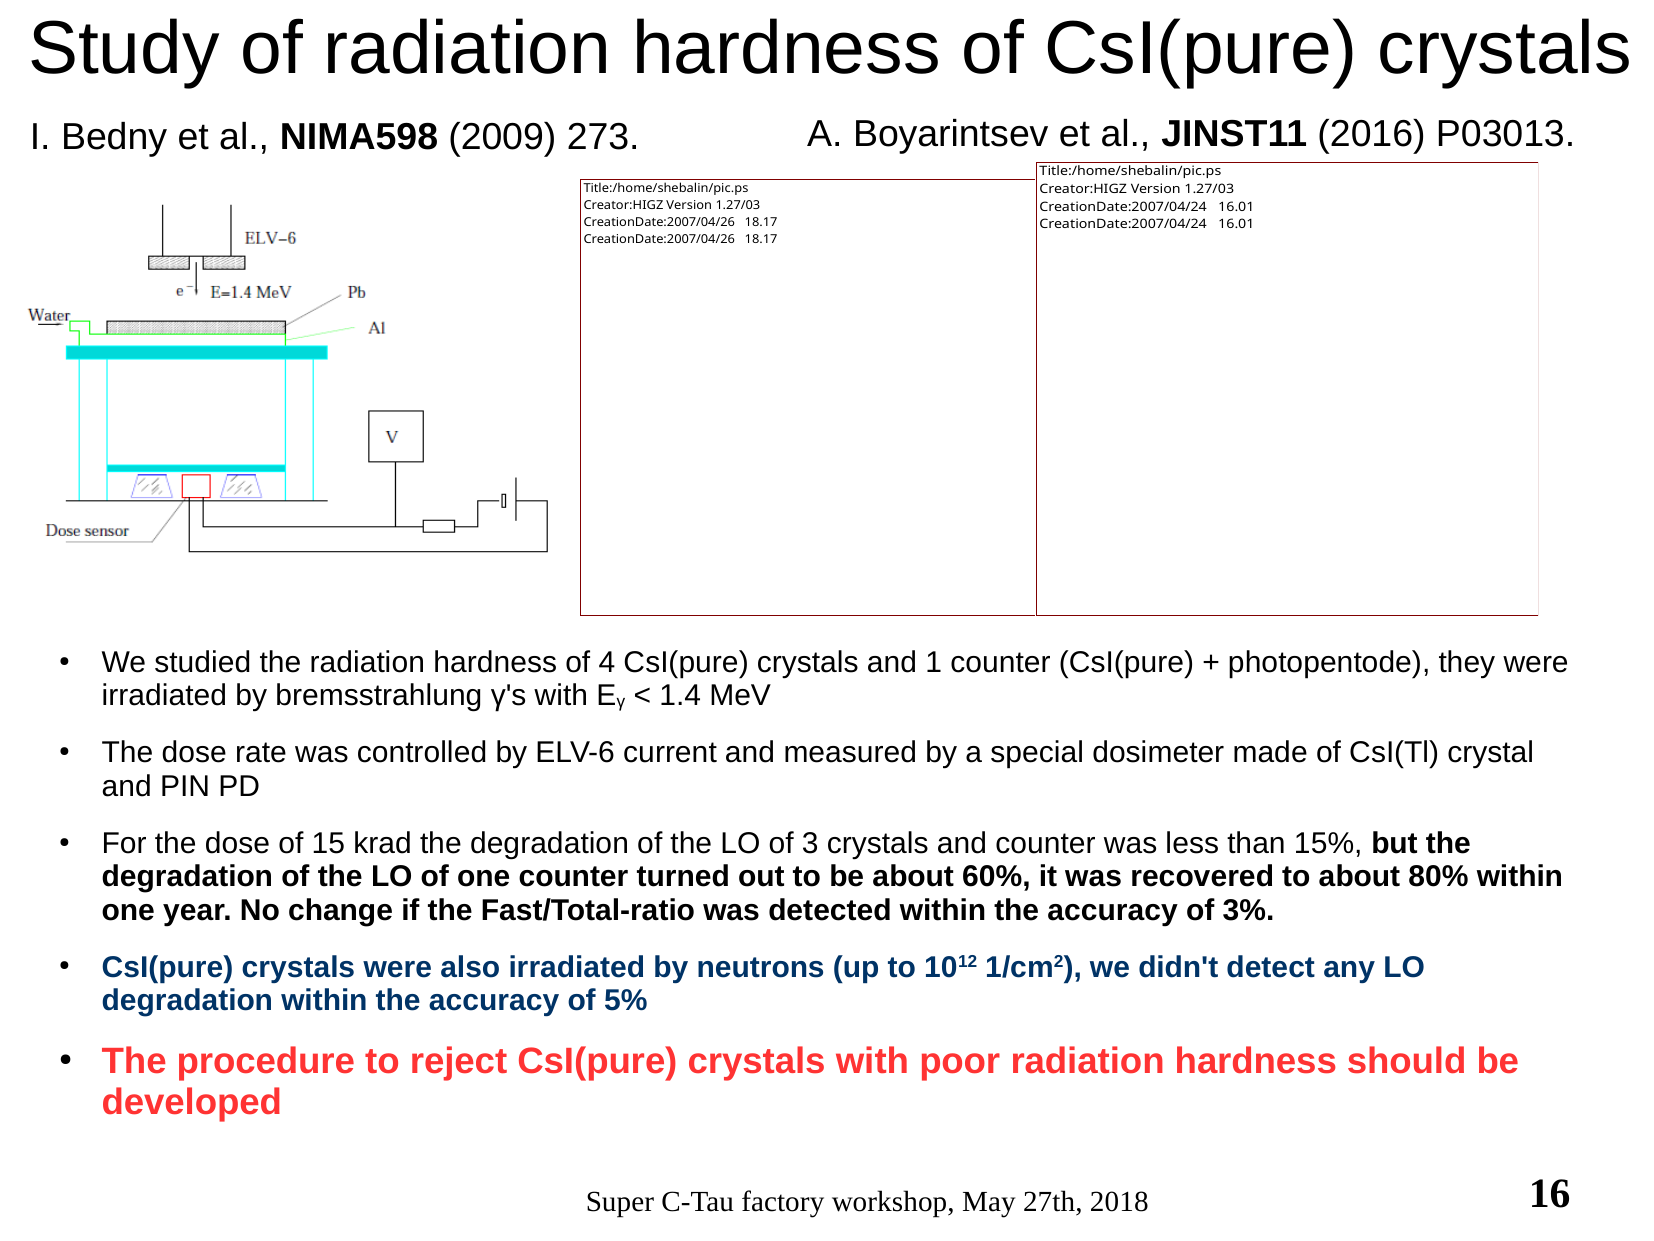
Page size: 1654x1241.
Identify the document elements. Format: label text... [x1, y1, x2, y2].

picture [579, 162, 1539, 616]
text_box A. Boyarintsev et al., JINST11 (2016) P03013. [792, 105, 1591, 162]
title Study of radiation hardness of CsI(pure) crystals [26, 5, 1636, 91]
list We studied the radiation hardness of 4 CsI(pure) crystals and 1 counter (CsI(pure) + photopentode), they were irradiated by bremsstrahlung γ's with Eγ < 1.4 MeV The dose rate was controlled by ELV-6 current and measured by a special dosimeter made of CsI(Tl) crystal and PIN PD For the dose of 15 krad the degradation of the LO of 3 crystals and counter was less than 15%, but the degradation of the LO of one counter turned out to be about 60%, it was recovered to about 80% within one year. No change if the Fast/Total-ratio was detected within the accuracy of 3%. CsI(pure) crystals were also irradiated by neutrons (up to 1012 1/cm2), we didn't detect any LO degradation within the accuracy of 5% The procedure to reject CsI(pure) crystals with poor radiation hardness should be developed [45, 645, 1576, 1126]
picture [15, 194, 556, 562]
text_box I. Bedny et al., NIMA598 (2009) 273. [15, 108, 655, 166]
